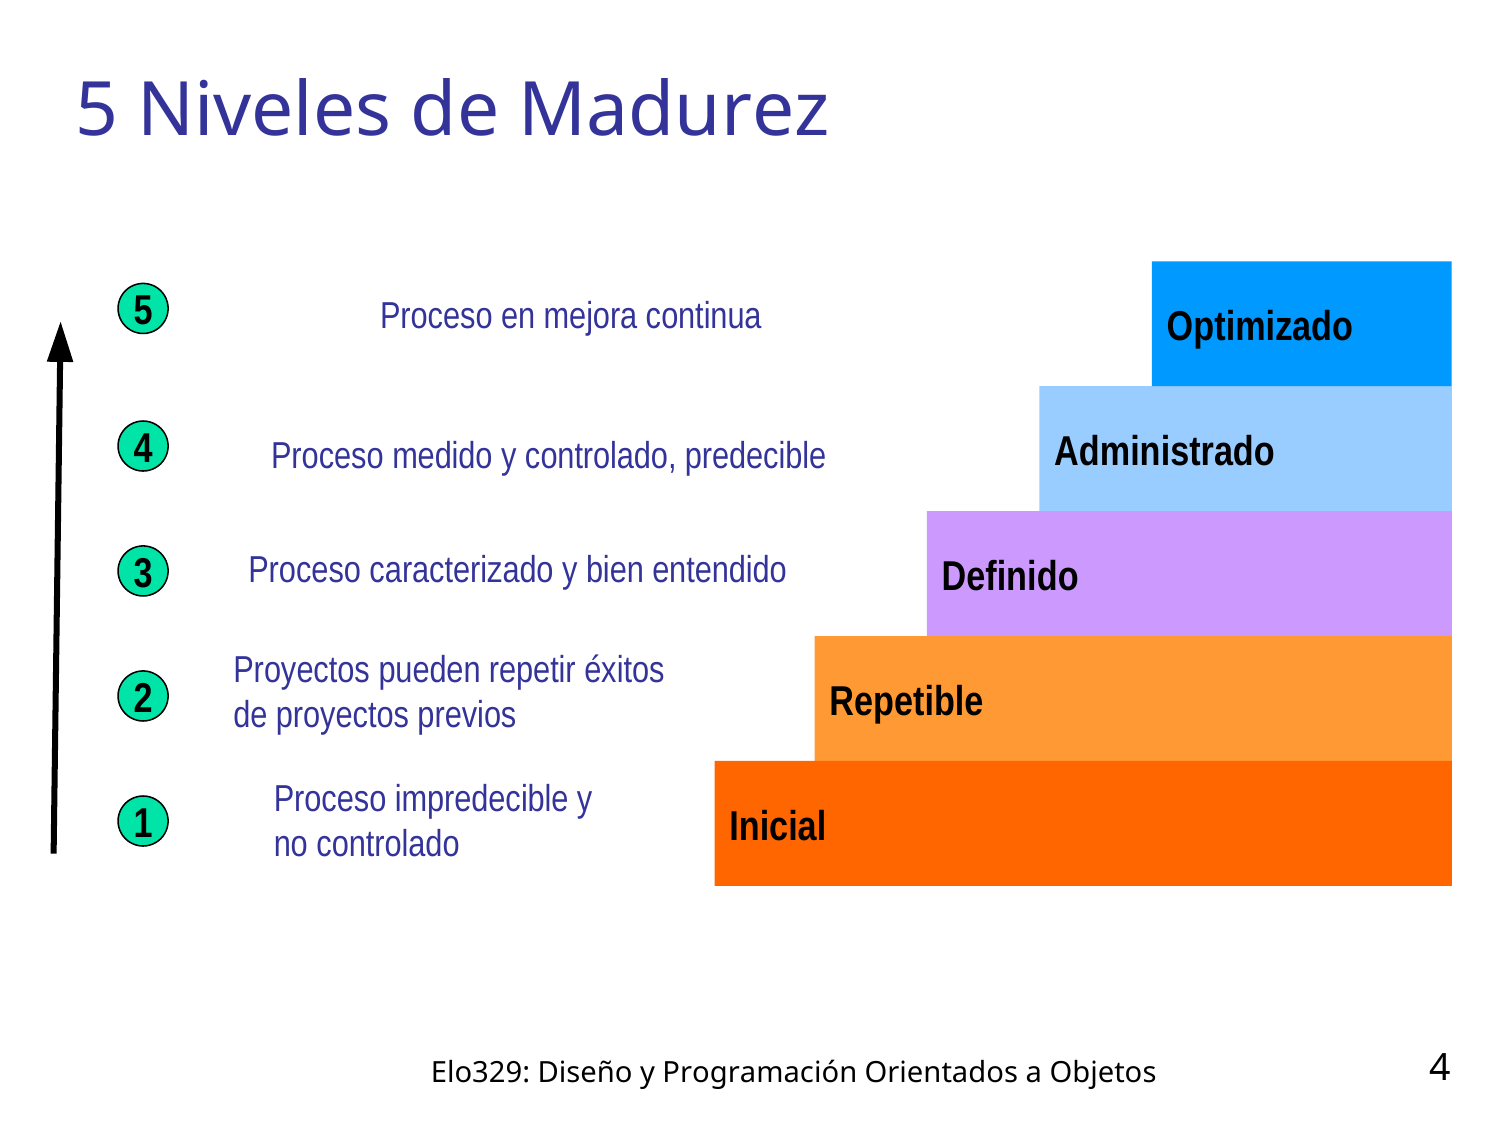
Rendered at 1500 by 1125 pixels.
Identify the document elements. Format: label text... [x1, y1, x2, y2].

text_box Definido [926, 511, 1452, 636]
text_box Proceso en mejora continua [365, 283, 777, 344]
text_box 2 [118, 670, 169, 722]
text_box 3 [118, 545, 169, 596]
text_box Proyectos pueden repetir éxitos de proyectos previos [218, 637, 680, 744]
text_box Administrado [1039, 386, 1452, 511]
text_box Inicial [714, 760, 1452, 886]
text_box 5 [118, 283, 169, 334]
text_box 1 [118, 796, 169, 847]
title 5 Niveles de Madurez [75, 17, 1449, 180]
text_box Repetible [814, 636, 1452, 760]
text_box 4 [118, 421, 169, 472]
text_box Proceso caracterizado y bien entendido [233, 537, 802, 598]
text_box Proceso impredecible y no controlado [259, 765, 608, 872]
text_box Optimizado [1151, 261, 1452, 387]
text_box Proceso medido y controlado, predecible [256, 423, 842, 485]
